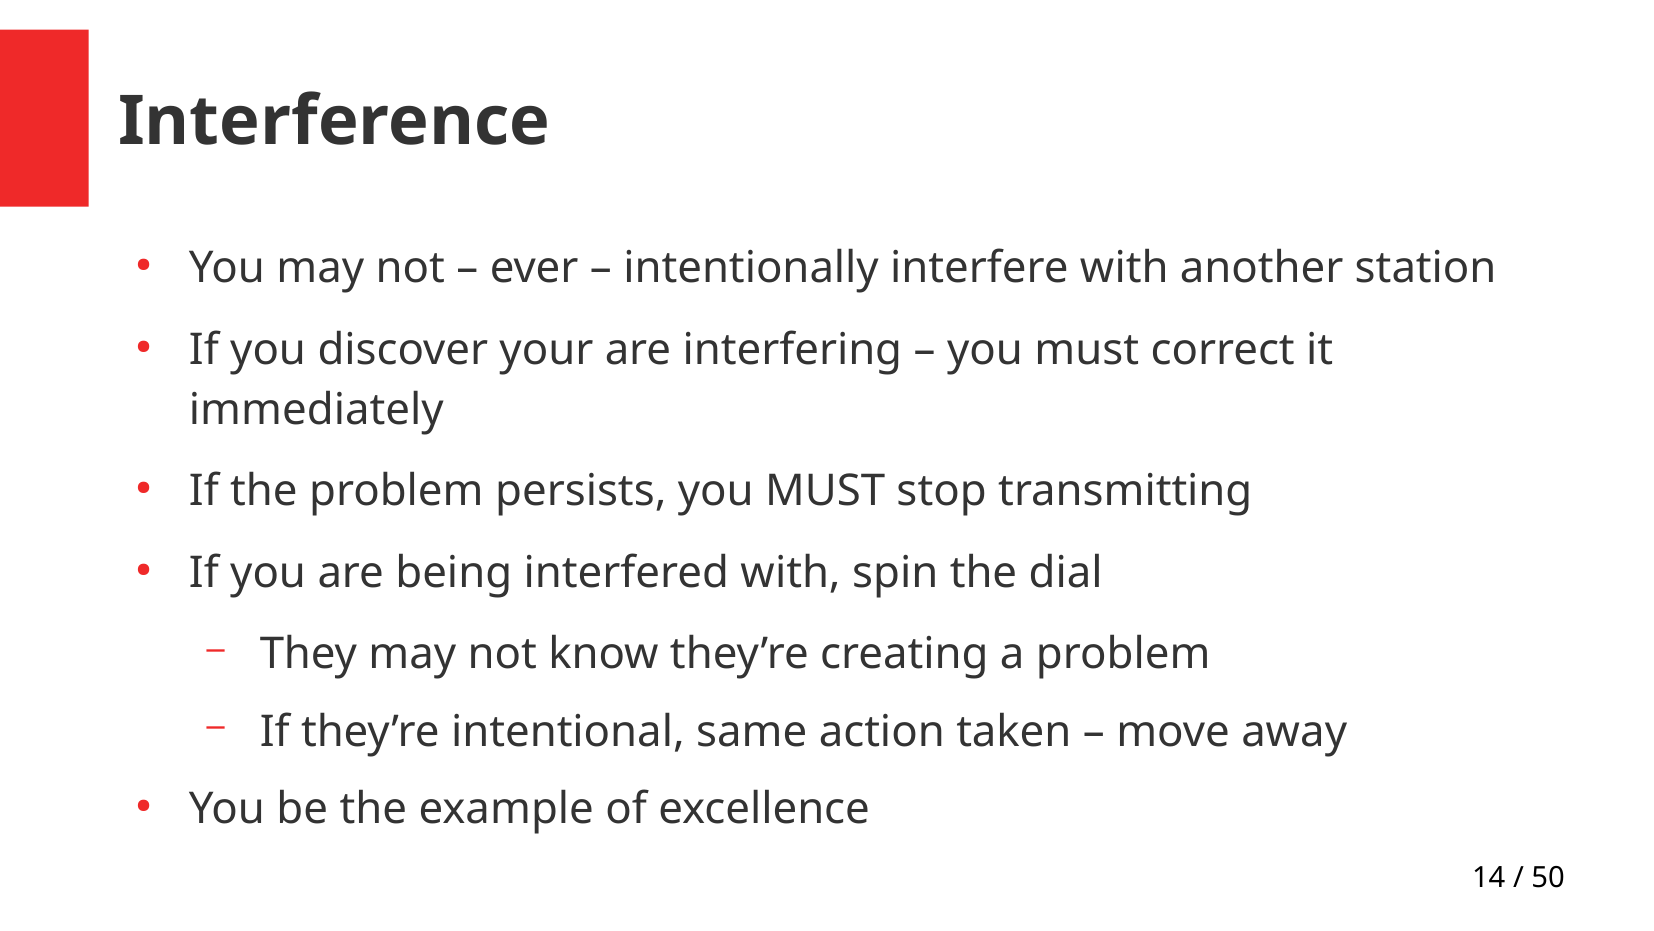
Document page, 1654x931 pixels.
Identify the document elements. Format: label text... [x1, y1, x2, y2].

title Interference [118, 29, 1595, 207]
list You may not – ever – intentionally interfere with another station If you discover your are interfering – you must correct it immediately If the problem persists, you MUST stop transmitting If you are being interfered with, spin the dial They may not know they’re creating a problem If they’re intentional, same action taken – move away You be the example of excellence [118, 236, 1595, 798]
